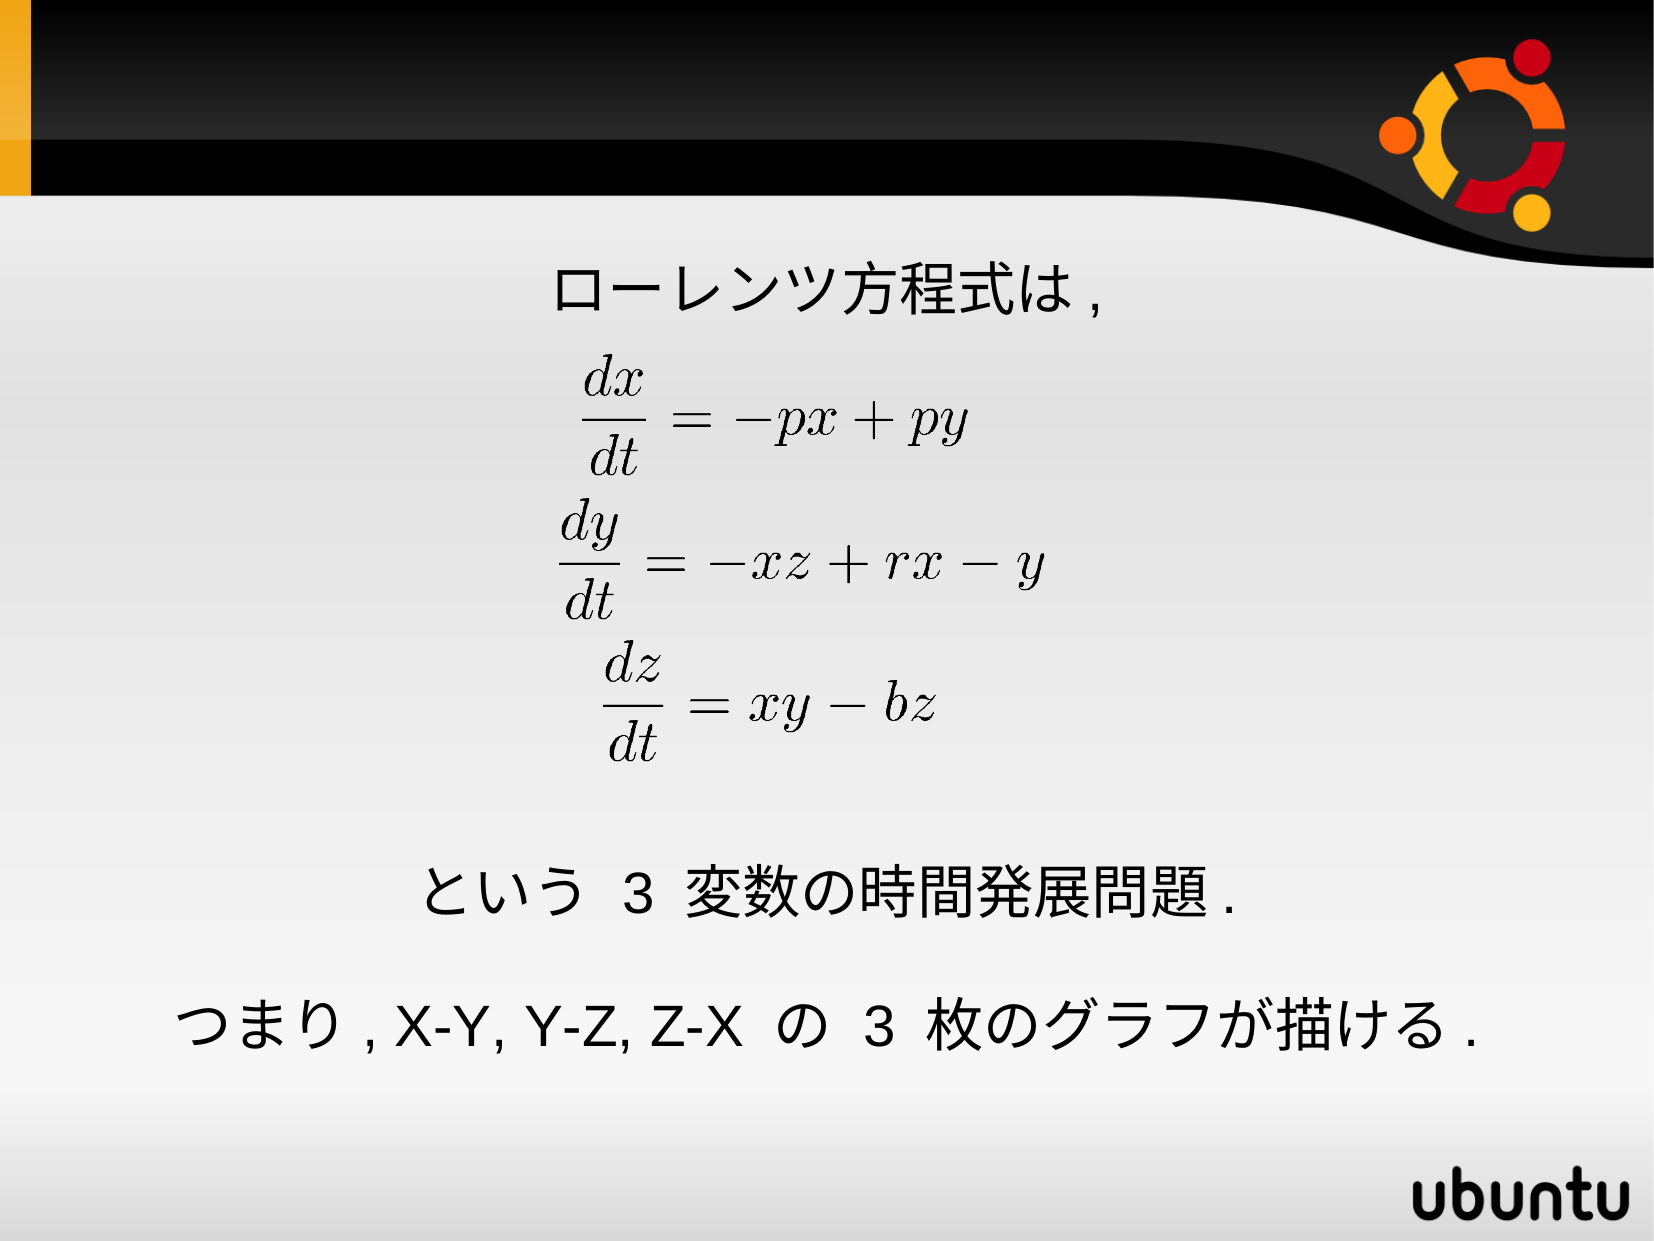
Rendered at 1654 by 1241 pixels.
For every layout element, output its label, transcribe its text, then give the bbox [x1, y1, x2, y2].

text_box という 3 変数の時間発展問題. つまり, X-Y, Y-Z, Z-X の 3 枚のグラフが描ける. [82, 797, 1571, 1123]
subtitle ローレンツ方程式は, [82, 232, 1571, 349]
picture [0, 0, 1654, 1241]
